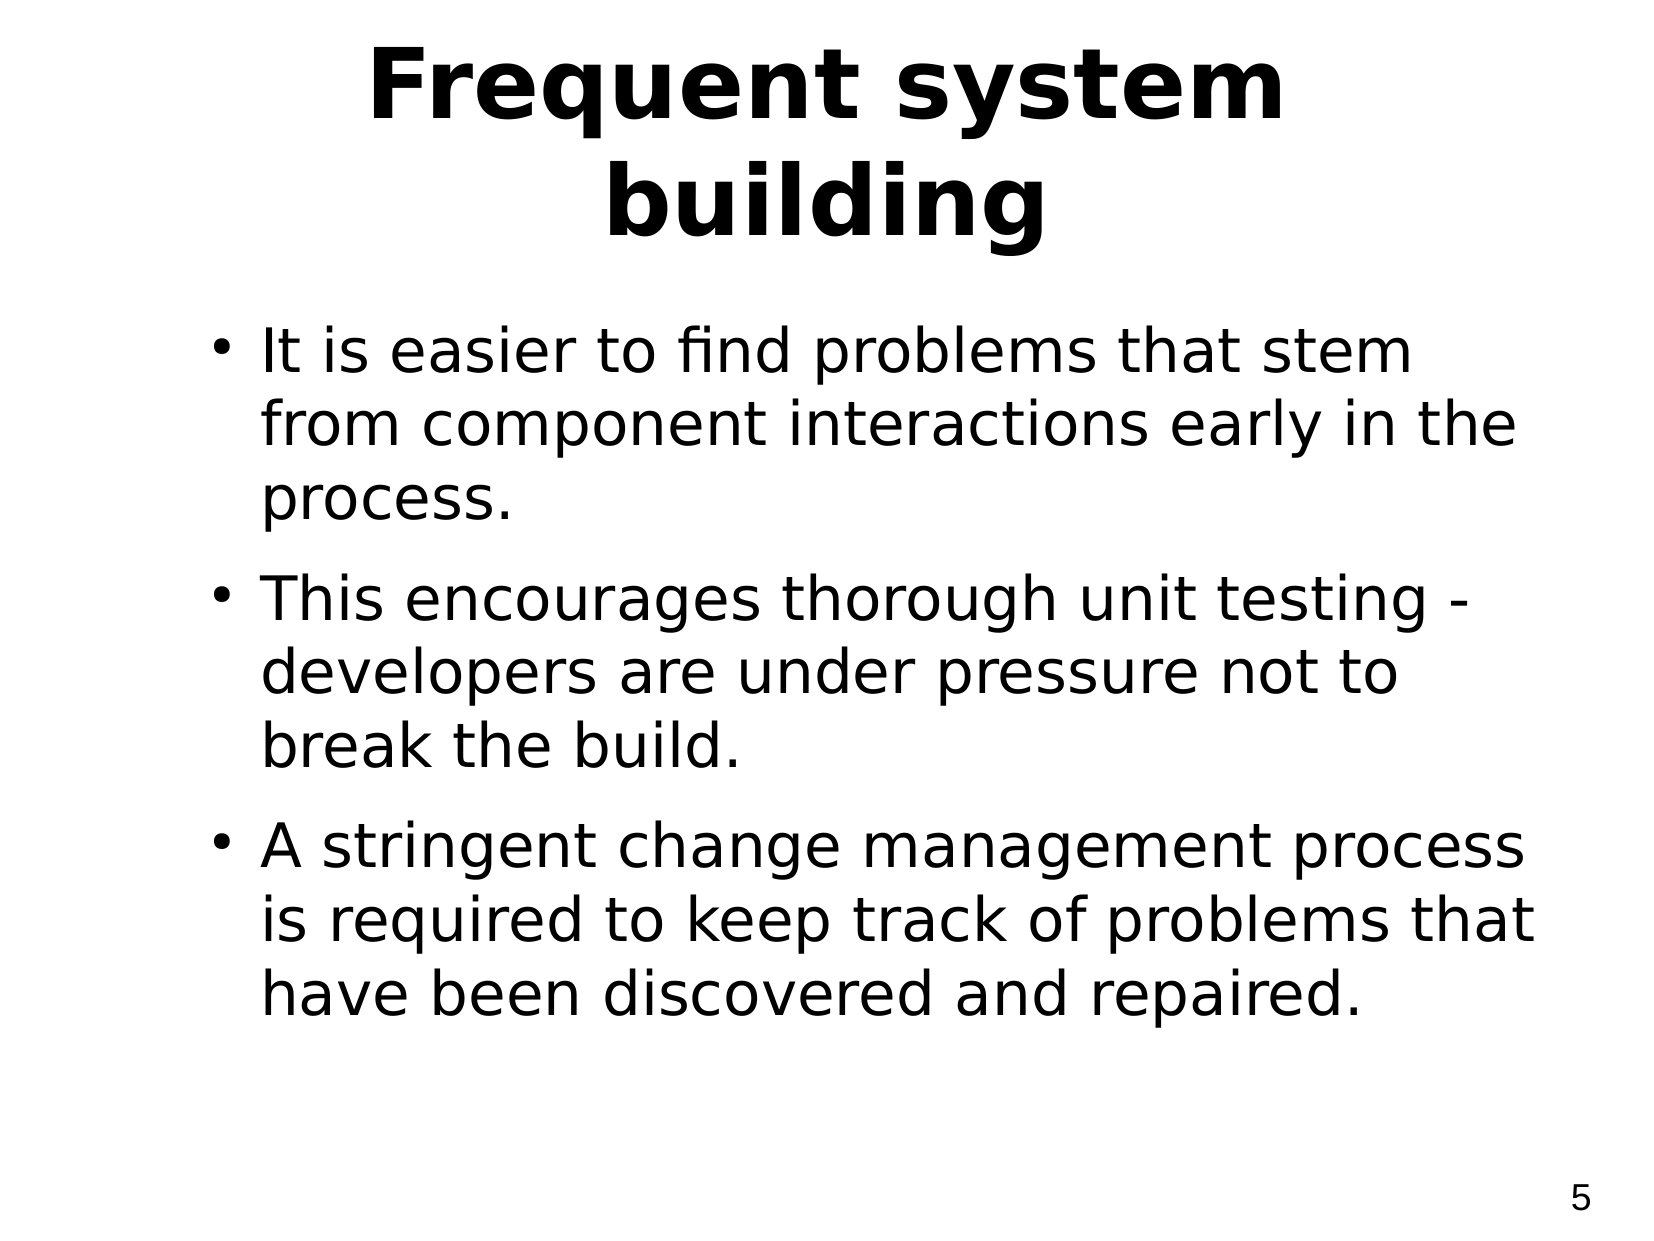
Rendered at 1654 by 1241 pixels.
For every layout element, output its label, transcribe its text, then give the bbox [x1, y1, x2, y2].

list It is easier to find problems that stem from component interactions early in the process. This encourages thorough unit testing - developers are under pressure not to break the build. A stringent change management process is required to keep track of problems that have been discovered and repaired. [179, 303, 1591, 1051]
title Frequent system building [121, 55, 1533, 222]
